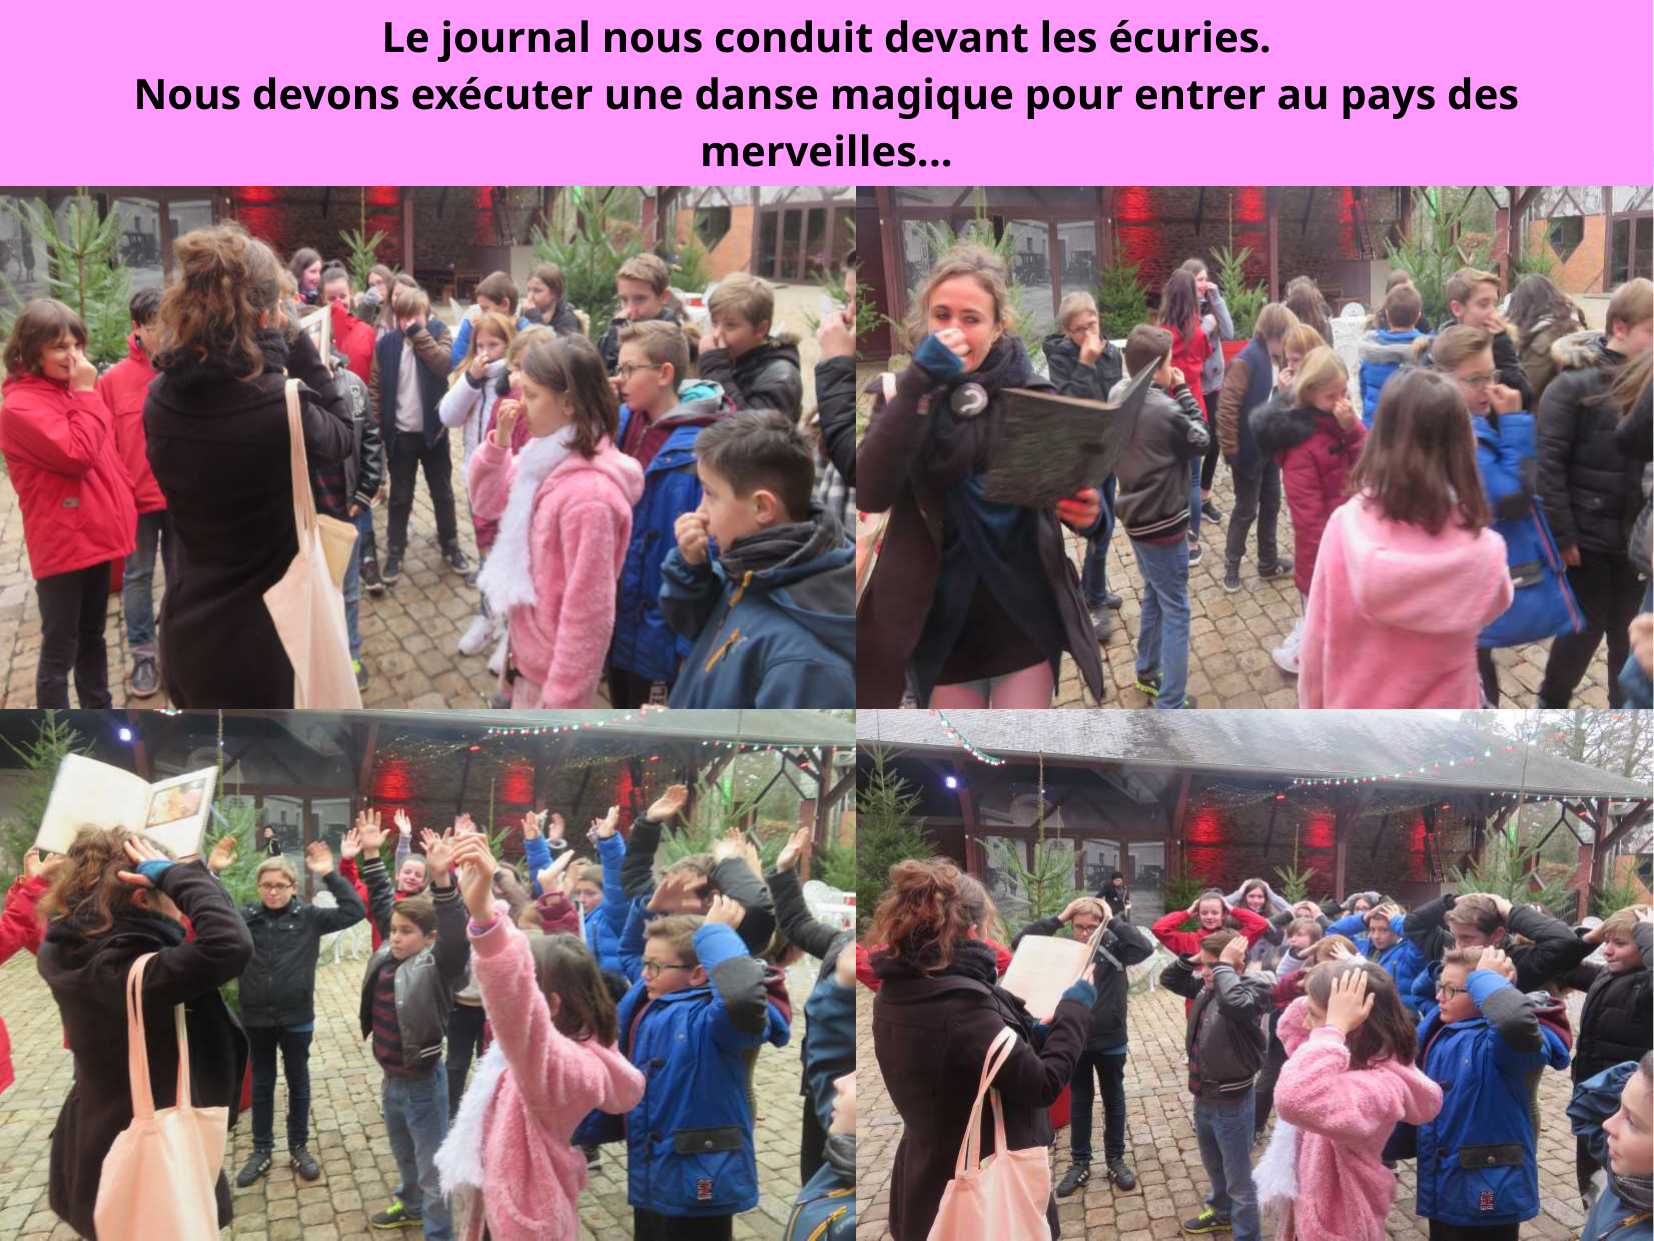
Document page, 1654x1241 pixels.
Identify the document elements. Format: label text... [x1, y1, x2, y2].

picture [0, 186, 1654, 1241]
text_box Le journal nous conduit devant les écuries. Nous devons exécuter une danse magique pour entrer au pays des merveilles... [0, 0, 1654, 120]
